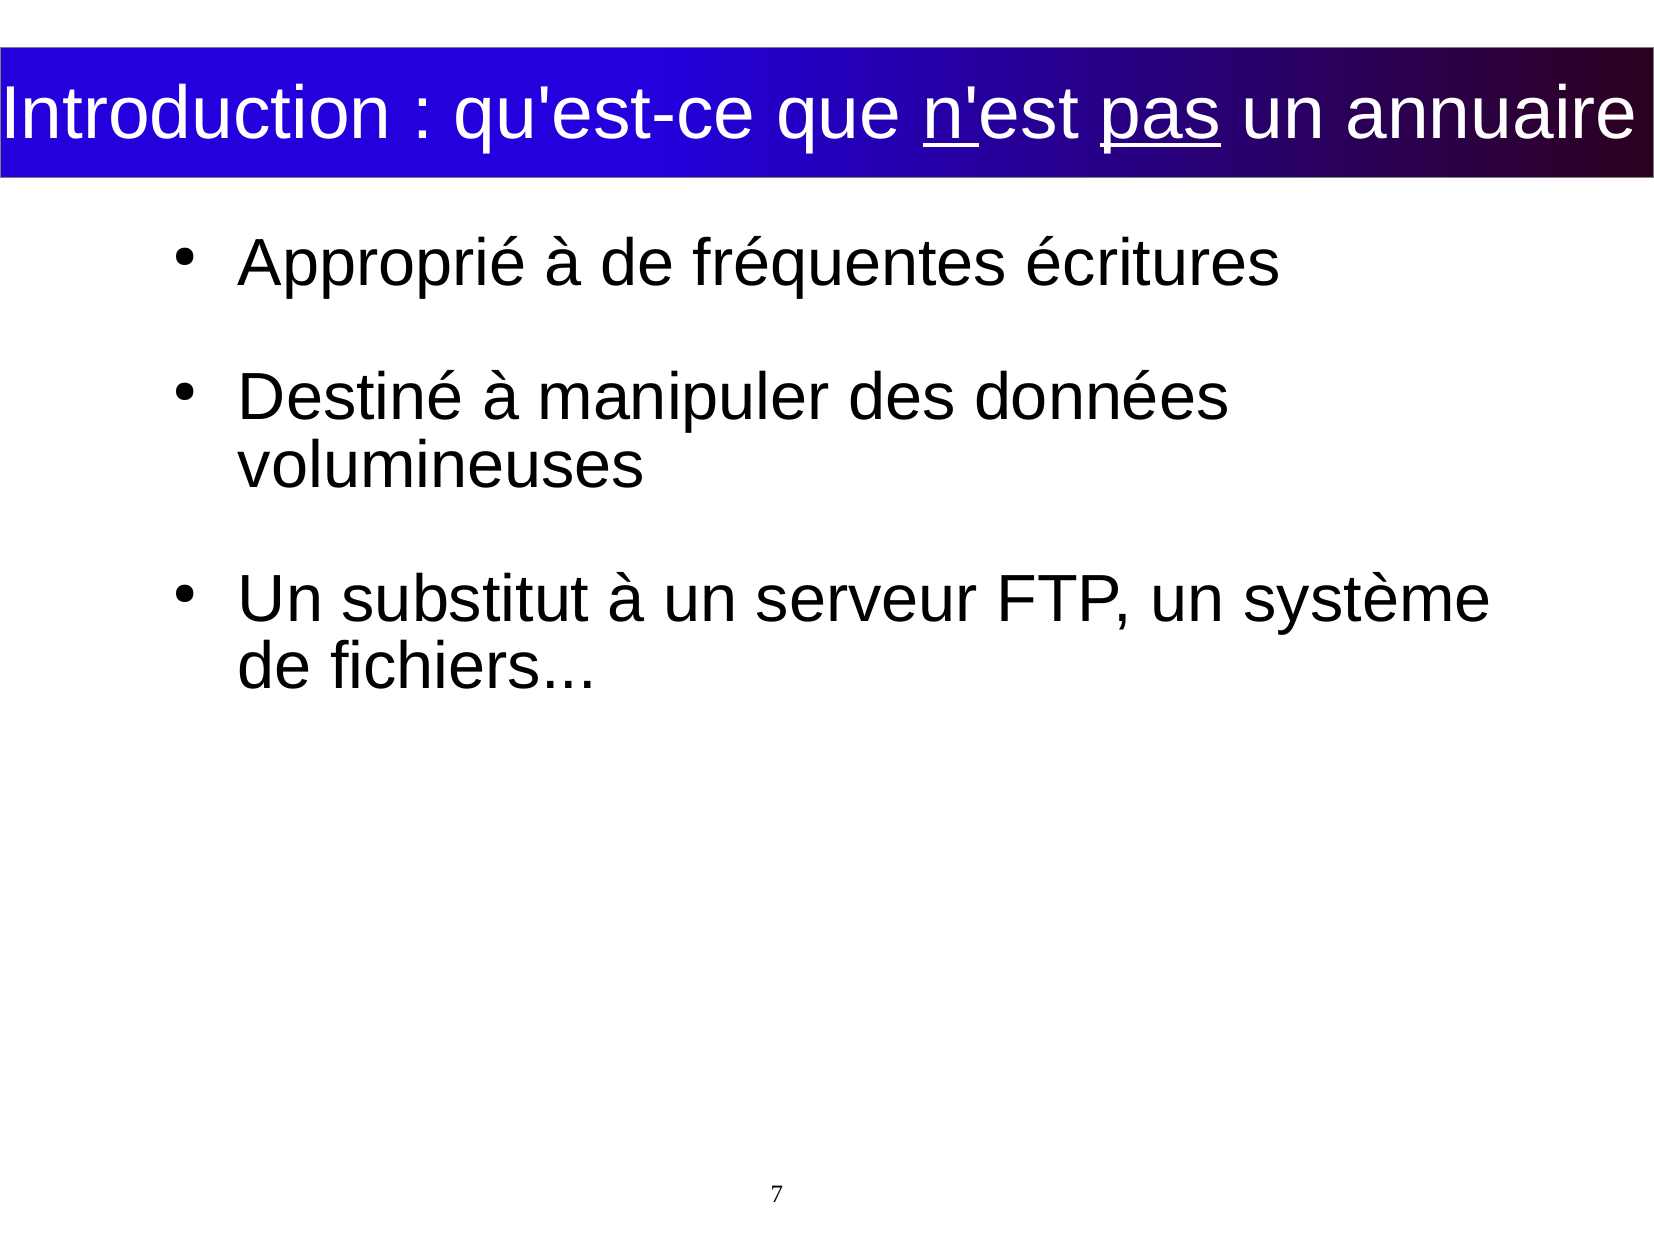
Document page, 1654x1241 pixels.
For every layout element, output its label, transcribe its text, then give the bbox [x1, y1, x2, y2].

list Approprié à de fréquentes écritures Destiné à manipuler des données volumineuses Un substitut à un serveur FTP, un système de fichiers... [116, 231, 1528, 951]
title Introduction : qu'est-ce que n'est pas un annuaire [0, 6, 1654, 225]
